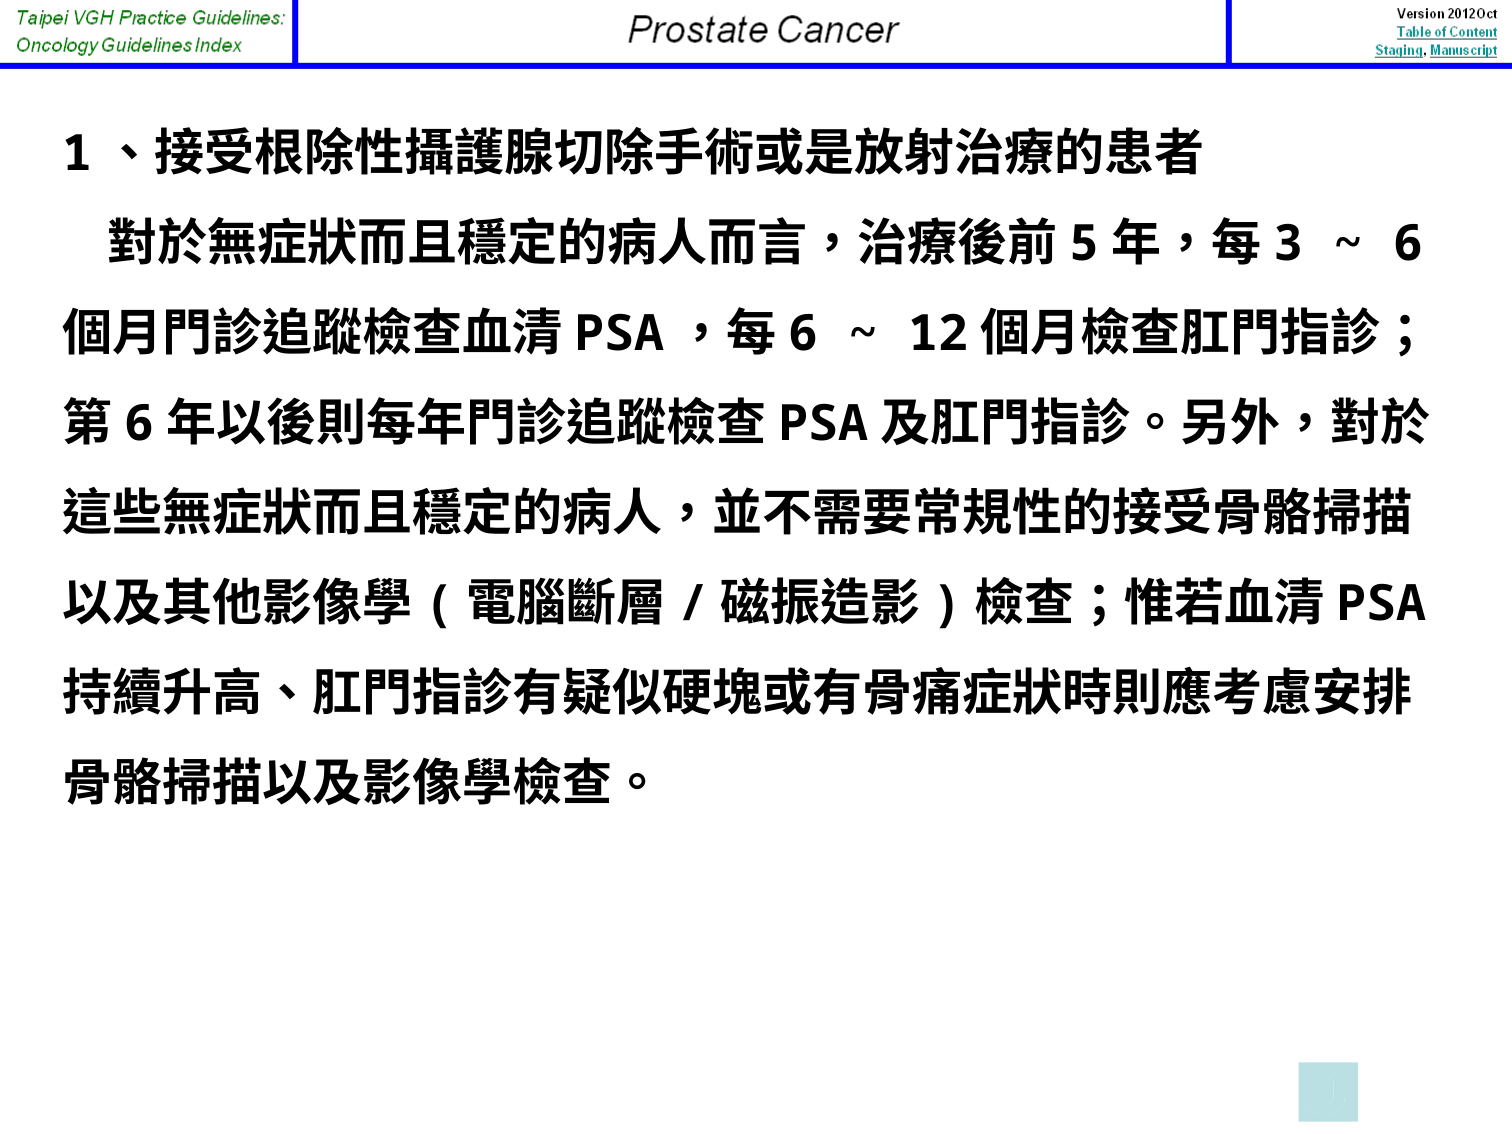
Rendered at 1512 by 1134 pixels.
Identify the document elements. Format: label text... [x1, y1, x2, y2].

title 1、接受根除性攝護腺切除手術或是放射治療的患者 對於無症狀而且穩定的病人而言，治療後前5年，每3 ~ 6個月門診追蹤檢查血清PSA，每6 ~ 12個月檢查肛門指診；第6年以後則每年門診追蹤檢查PSA及肛門指診。另外，對於這些無症狀而且穩定的病人，並不需要常規性的接受骨骼掃描以及其他影像學(電腦斷層/磁振造影)檢查；惟若血清PSA持續升高、肛門指診有疑似硬塊或有骨痛症狀時則應考慮安排骨骼掃描以及影像學檢查。 [47, 82, 1477, 804]
